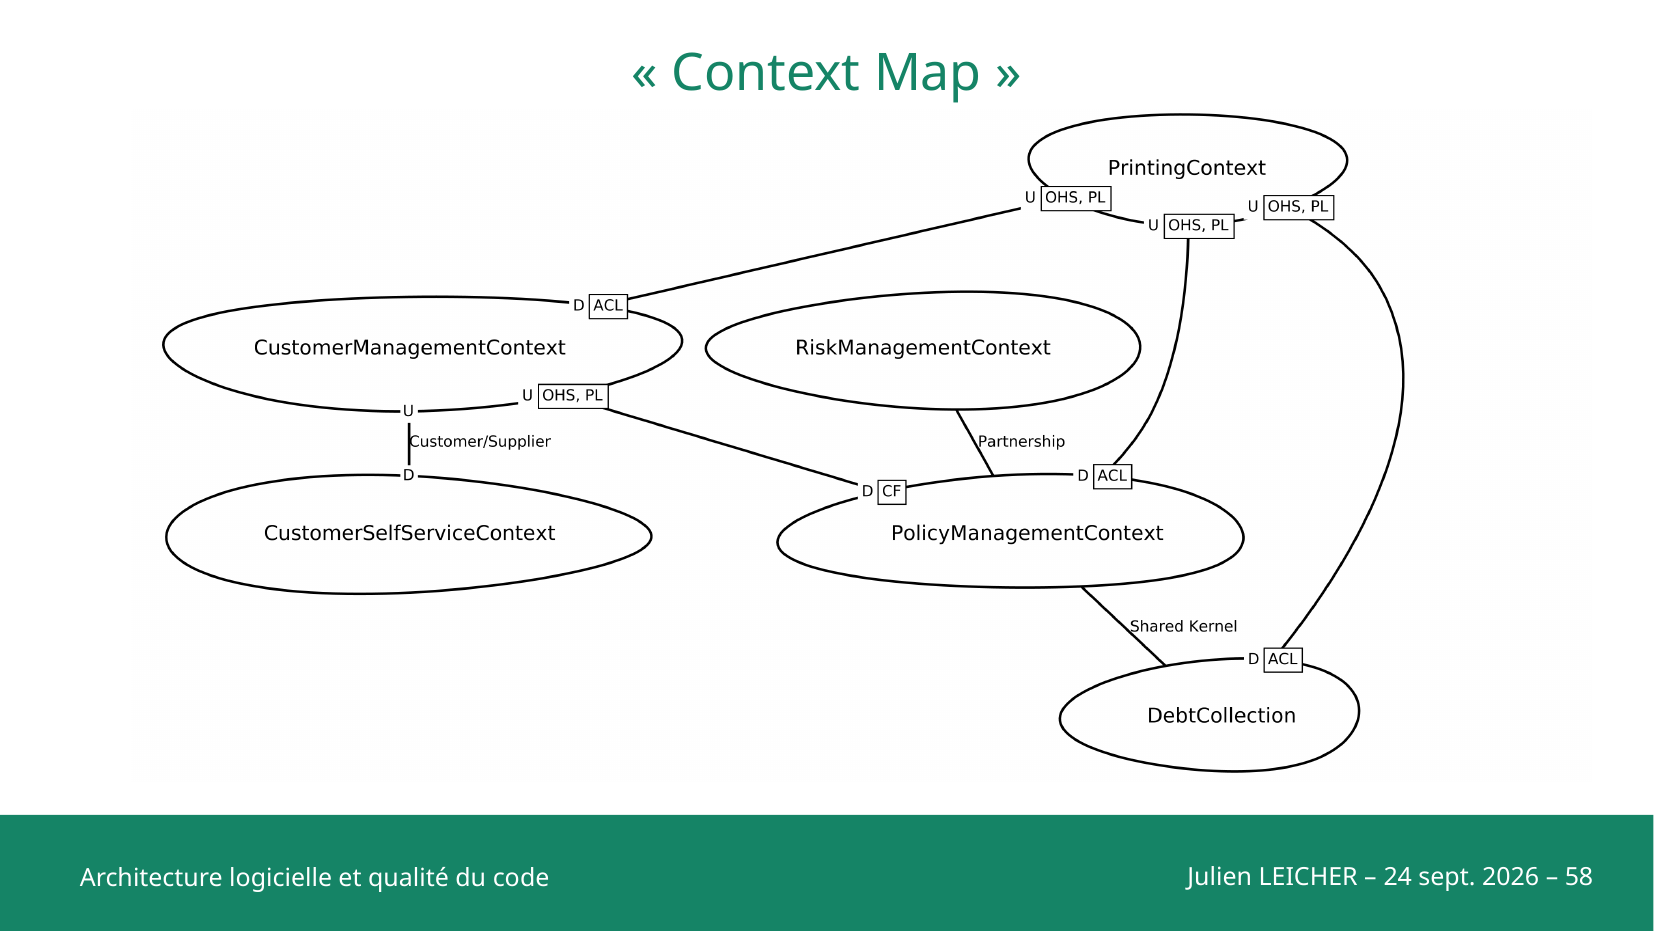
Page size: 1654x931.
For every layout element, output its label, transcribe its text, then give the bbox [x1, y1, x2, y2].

text_box Architecture logicielle et qualité du code [64, 852, 798, 898]
picture [131, 113, 1592, 782]
text_box Julien LEICHER – 4 mars 2022 – <numéro> [0, 814, 1654, 931]
text_box « Context Map » [0, 27, 1654, 113]
